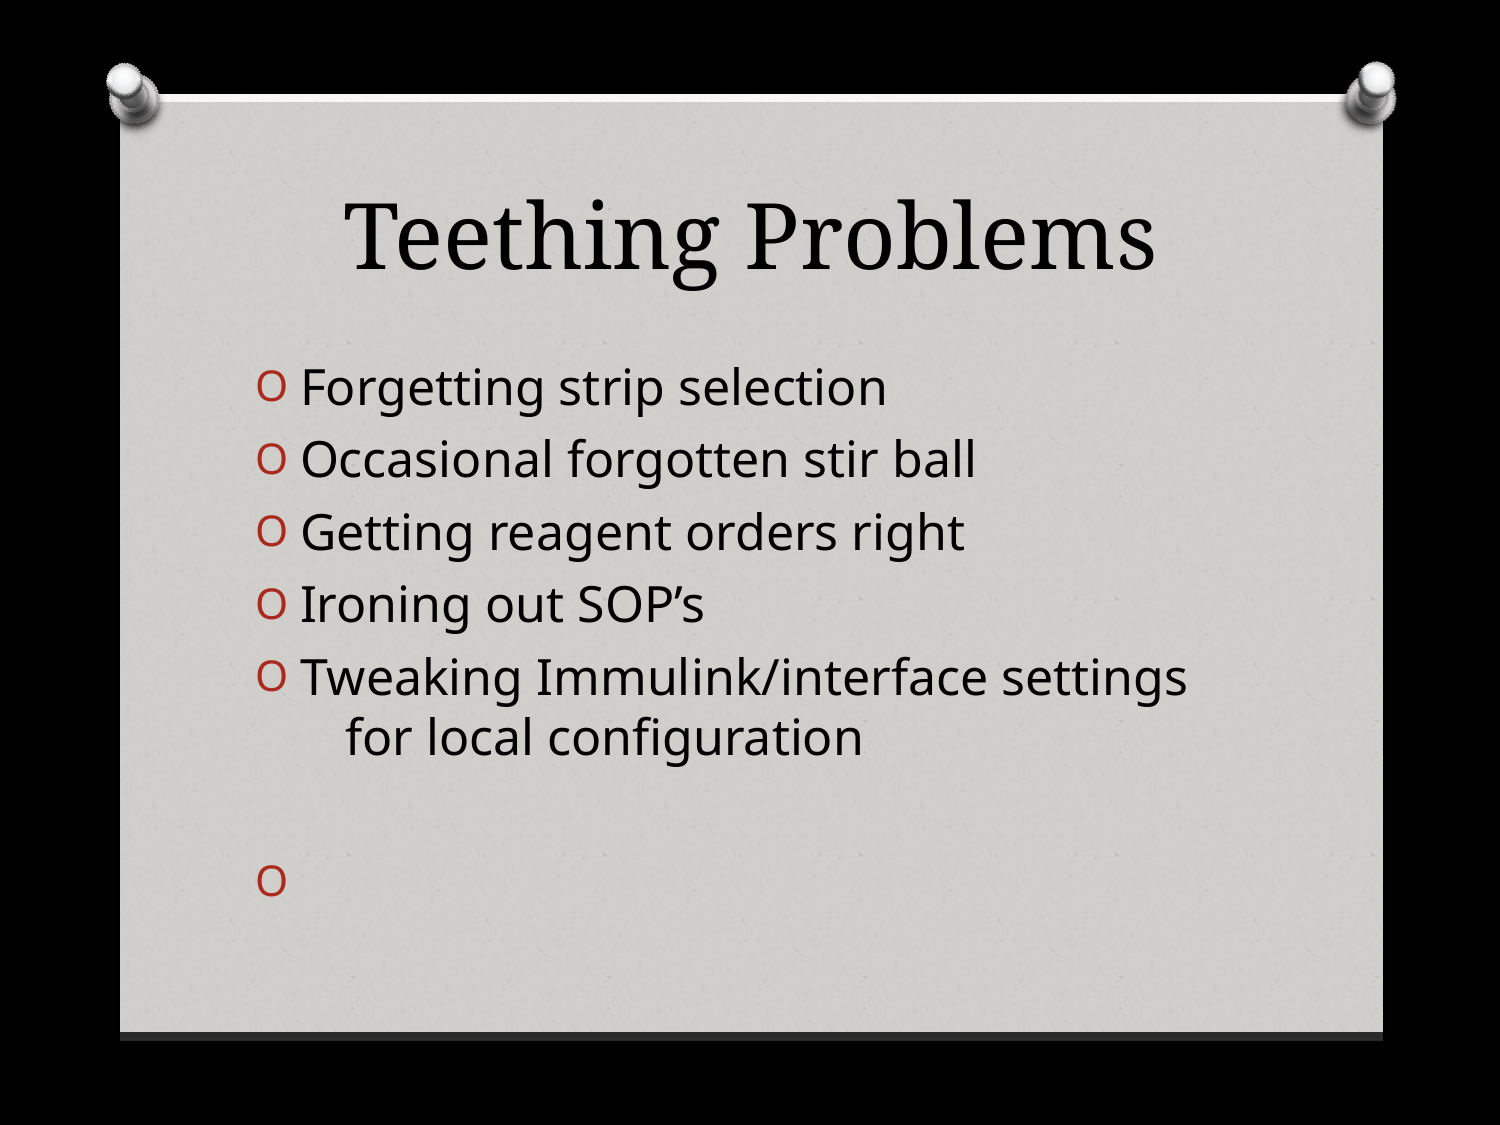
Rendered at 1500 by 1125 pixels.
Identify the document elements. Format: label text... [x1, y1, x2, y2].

title Teething Problems [179, 134, 1323, 332]
list Forgetting strip selection Occasional forgotten stir ball Getting reagent orders right Ironing out SOP’s Tweaking Immulink/interface settings for local configuration [240, 347, 1257, 939]
